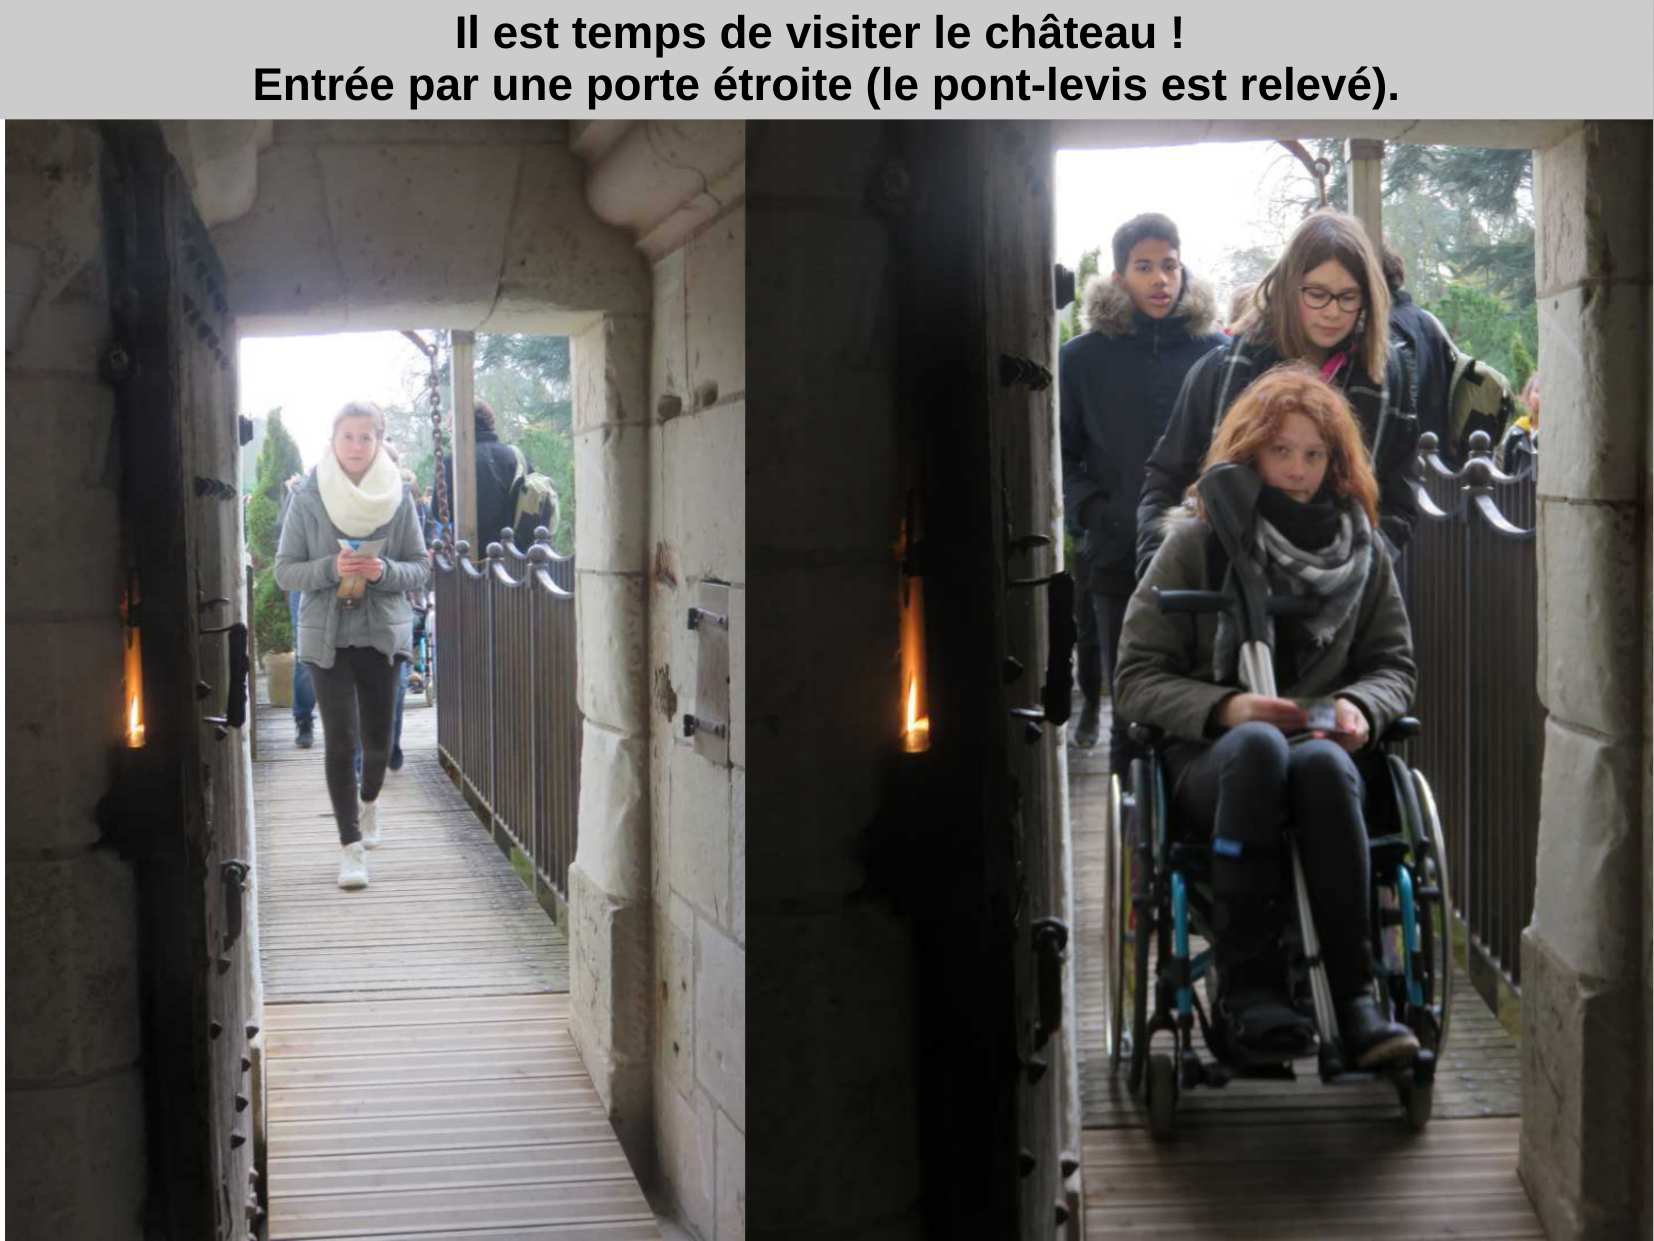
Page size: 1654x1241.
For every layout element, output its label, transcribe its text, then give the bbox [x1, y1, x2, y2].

text_box Il est temps de visiter le château ! Entrée par une porte étroite (le pont-levis est relevé). [0, 0, 1654, 120]
picture [4, 120, 1654, 1241]
